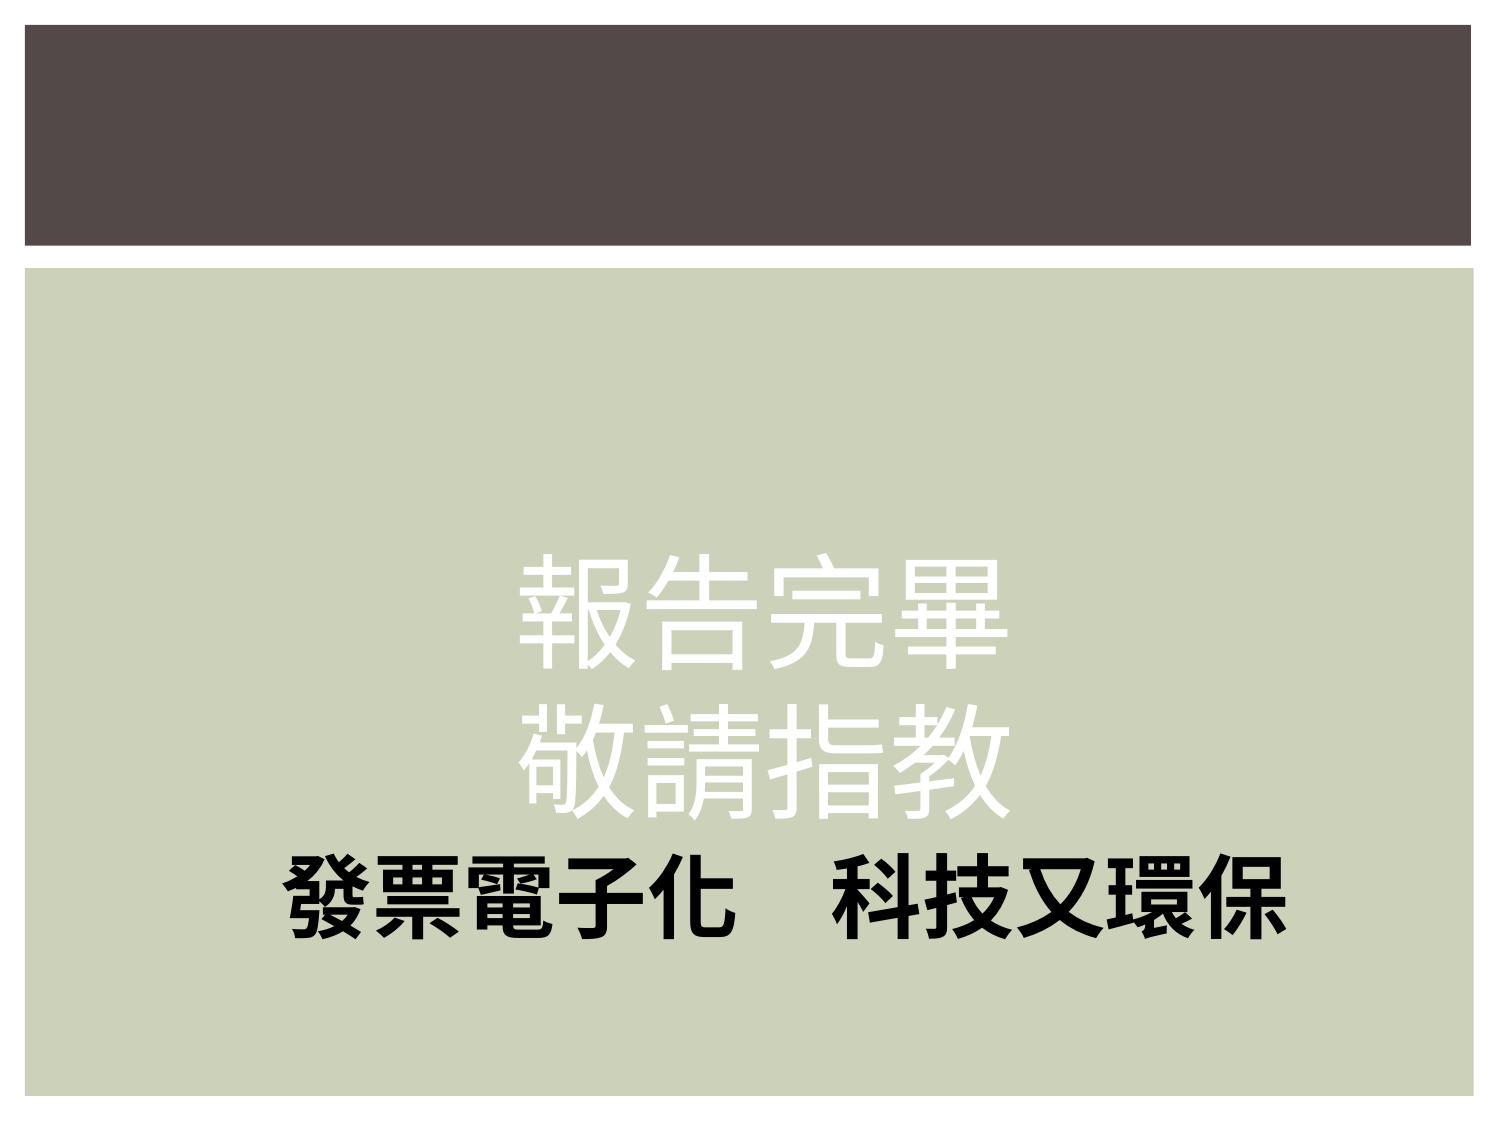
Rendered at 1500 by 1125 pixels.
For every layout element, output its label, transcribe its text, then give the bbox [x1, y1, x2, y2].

title 報告完畢 敬請指教 [76, 527, 1452, 700]
text_box 發票電子化 科技又環保 [230, 832, 1341, 958]
